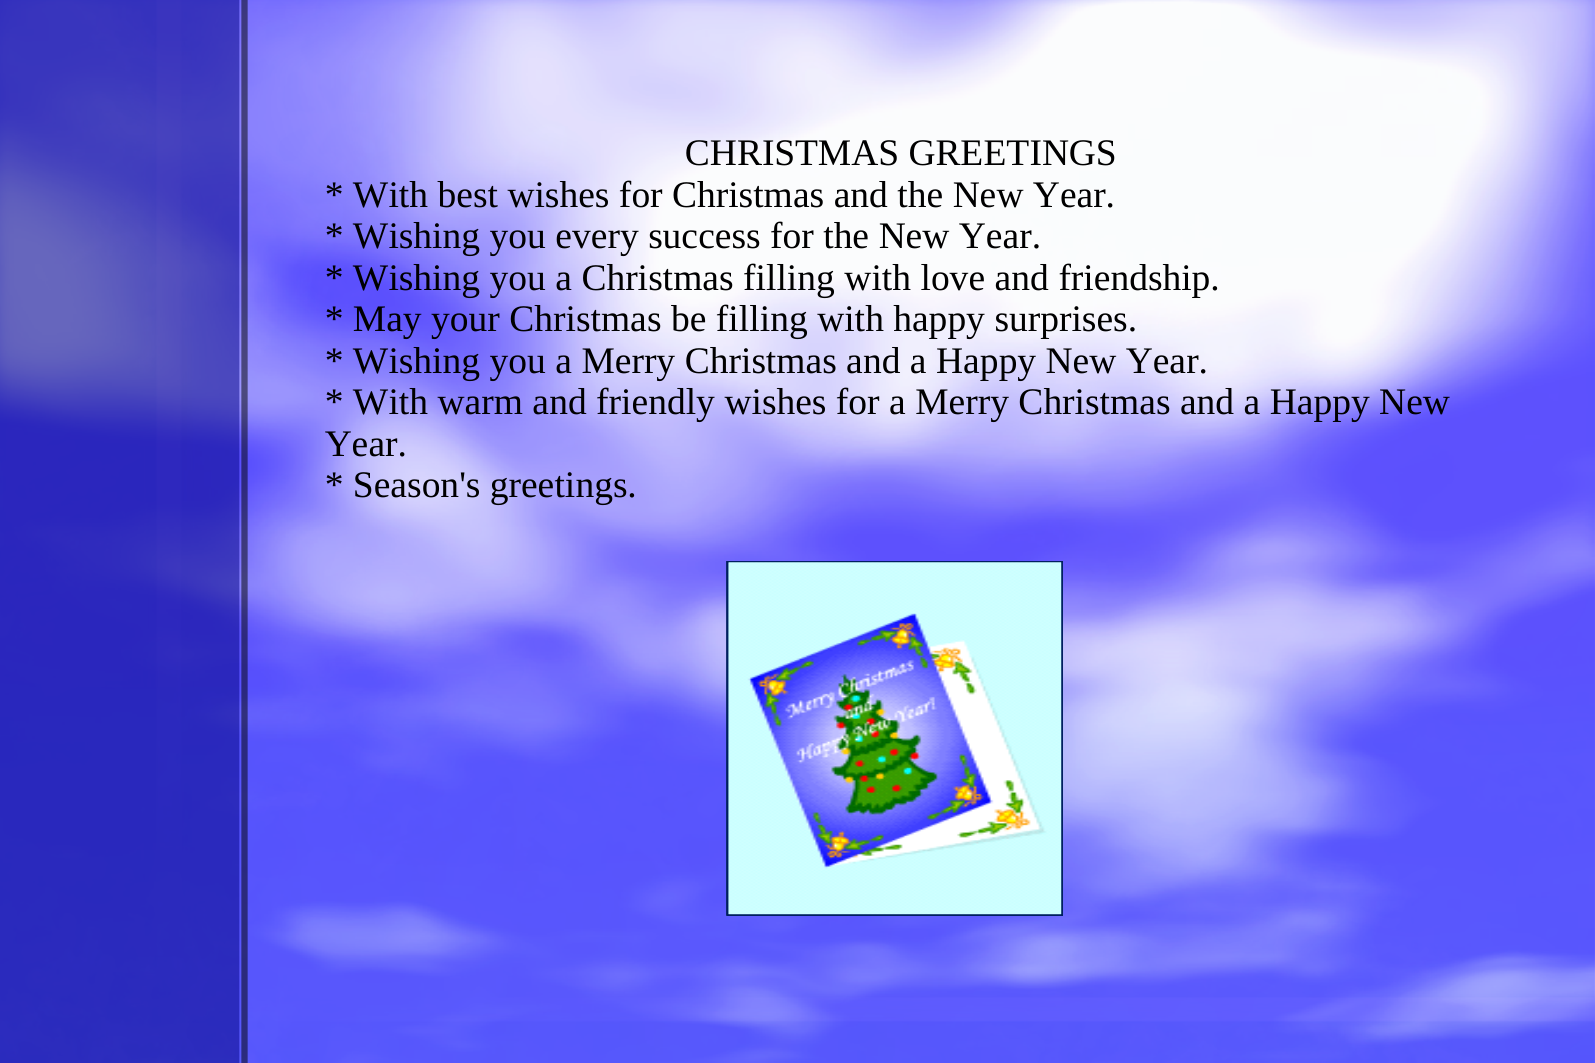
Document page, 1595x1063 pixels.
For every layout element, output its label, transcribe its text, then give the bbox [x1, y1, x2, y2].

picture [726, 561, 1063, 916]
subtitle CHRISTMAS GREETINGS * With best wishes for Christmas and the New Year. * Wishing you every success for the New Year. * Wishing you a Christmas filling with love and friendship. * May your Christmas be filling with happy surprises. * Wishing you a Merry Christmas and a Happy New Year. * With warm and friendly wishes for a Merry Christmas and a Happy New Year. * Season's greetings. [324, 29, 1478, 650]
